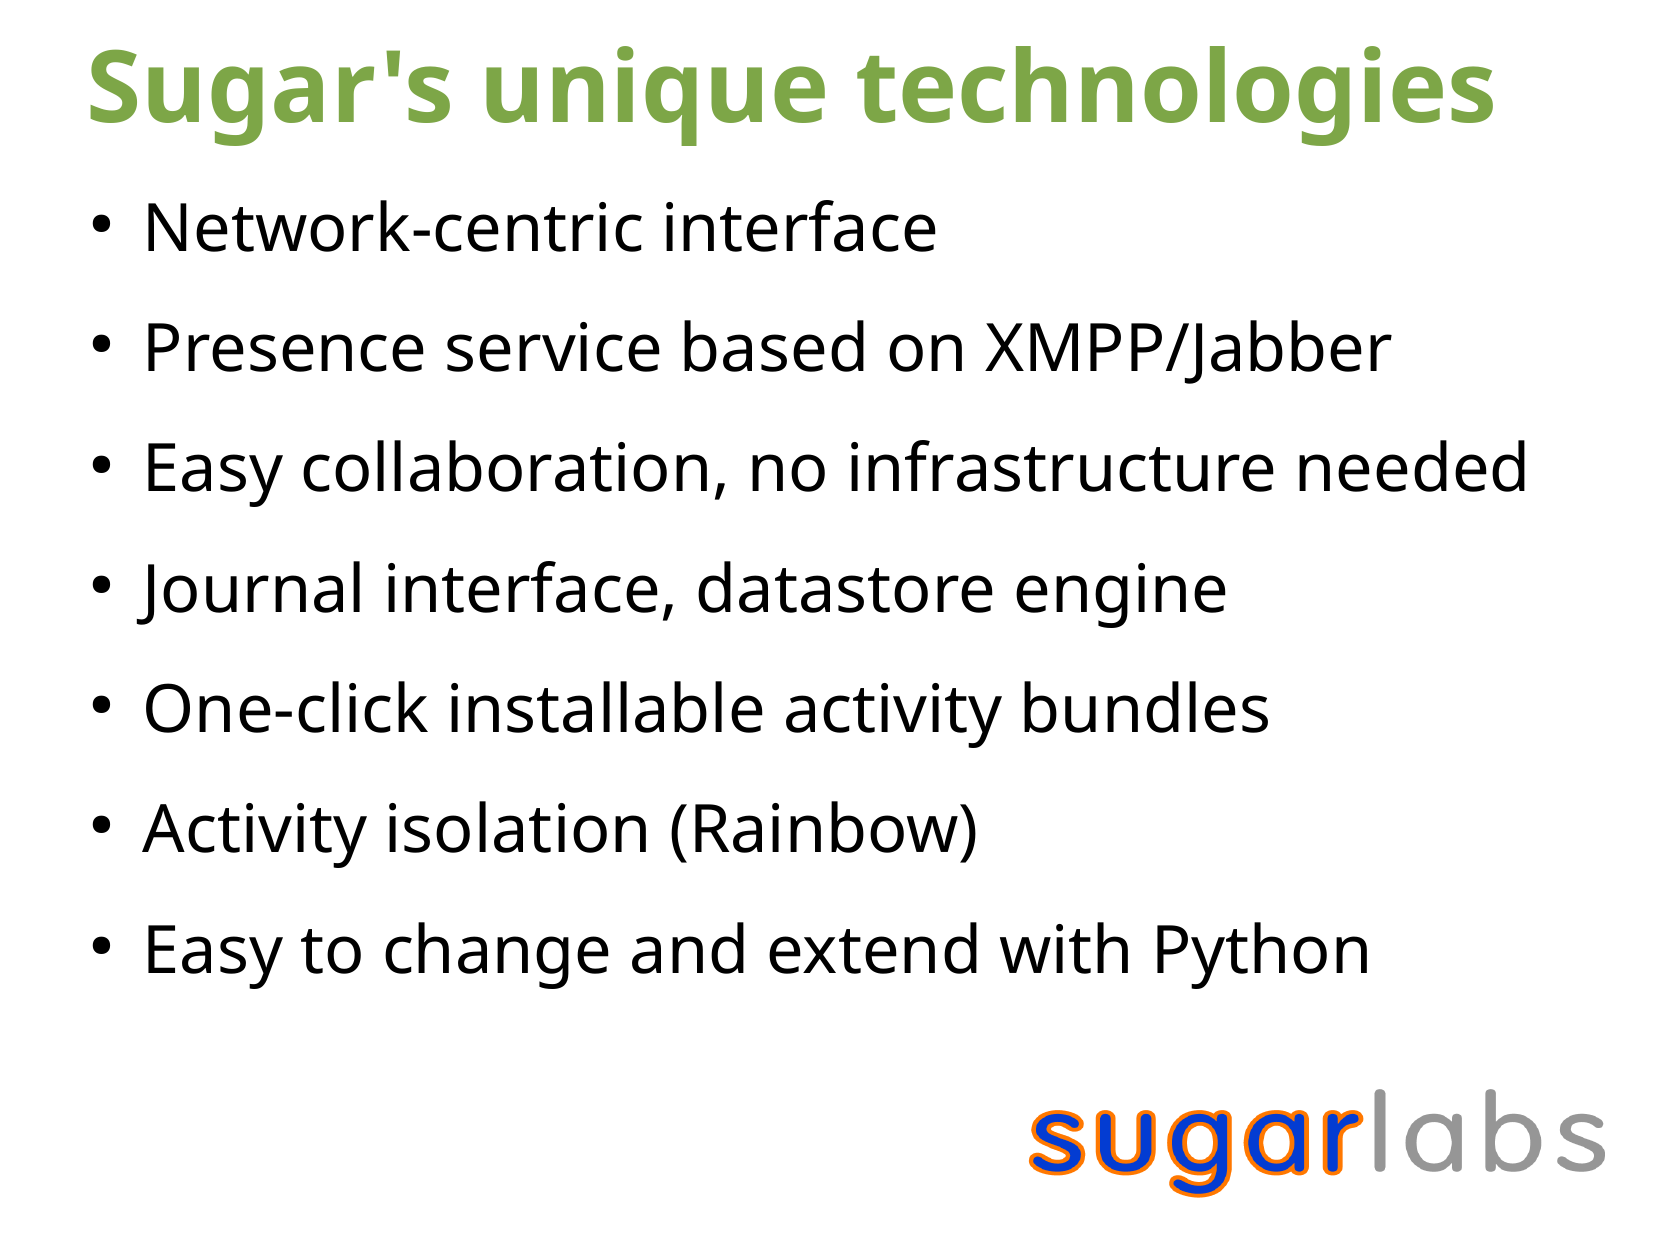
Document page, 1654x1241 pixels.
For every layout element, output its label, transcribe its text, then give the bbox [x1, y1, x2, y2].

picture [978, 1044, 1654, 1241]
list Network-centric interface Presence service based on XMPP/Jabber Easy collaboration, no infrastructure needed Journal interface, datastore engine One-click installable activity bundles Activity isolation (Rainbow) Easy to change and extend with Python [71, 180, 1561, 1081]
title Sugar's unique technologies [86, 0, 1576, 201]
